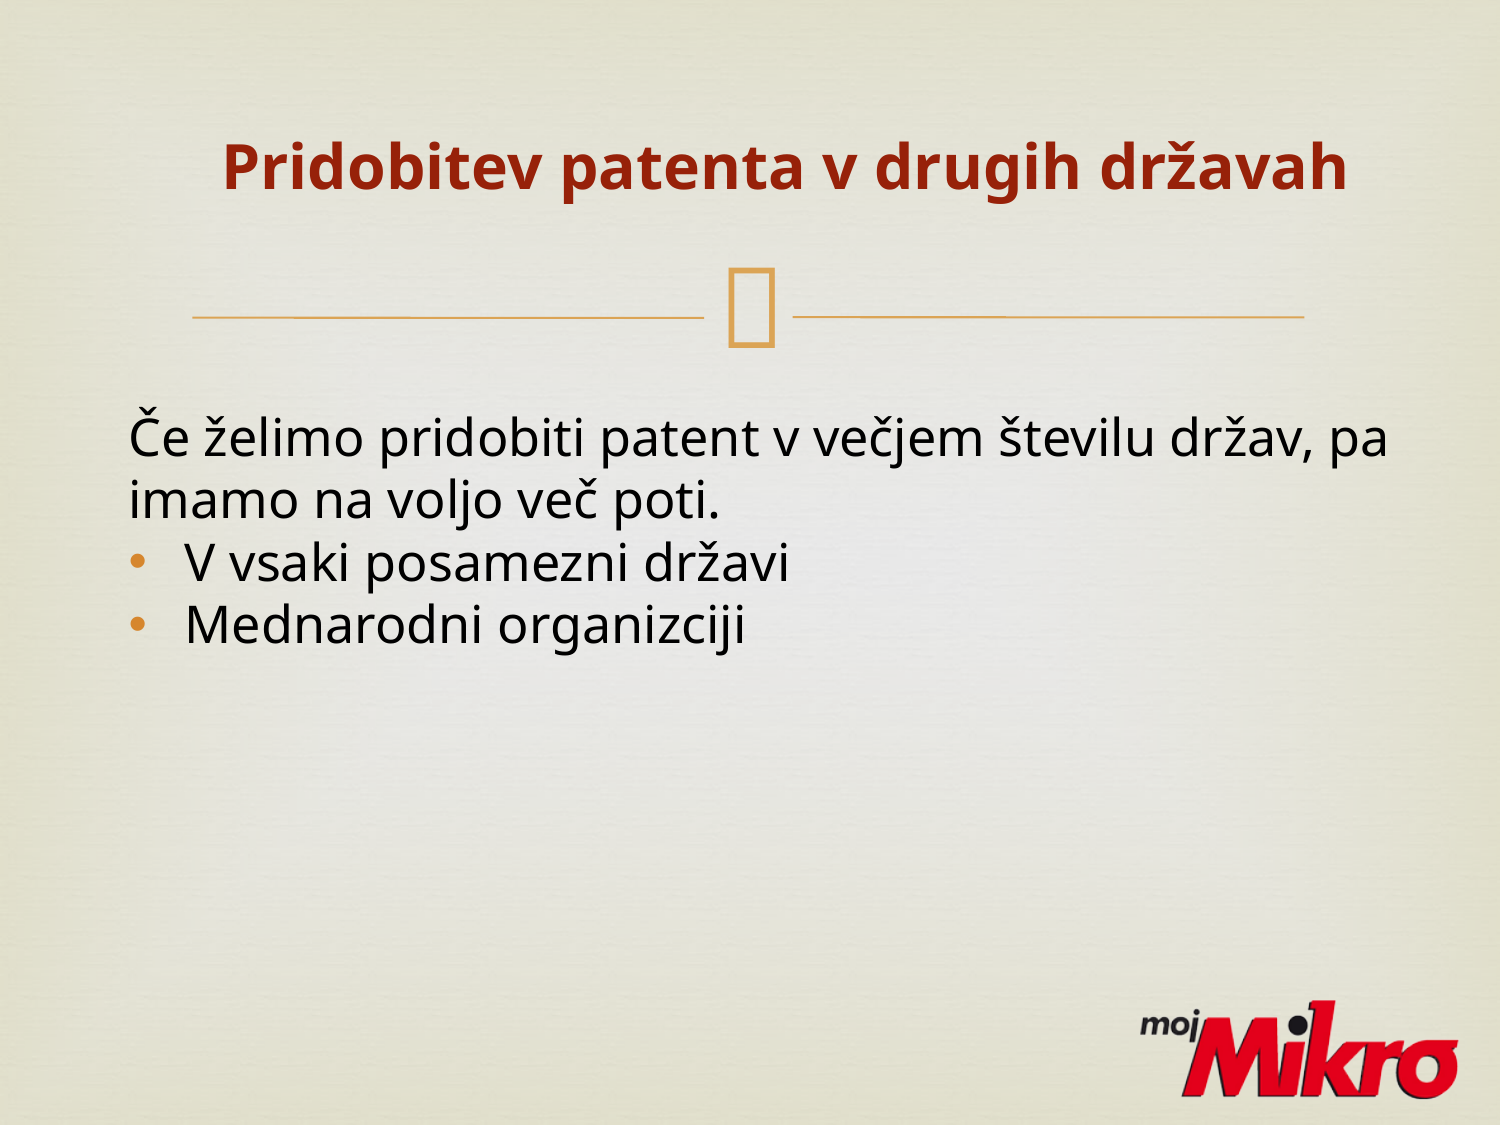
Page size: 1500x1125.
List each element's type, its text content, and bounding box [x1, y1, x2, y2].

text_box Če želimo pridobiti patent v večjem številu držav, pa imamo na voljo več poti. V vsaki posamezni državi Mednarodni organizciji [113, 397, 1449, 662]
picture [1139, 999, 1460, 1102]
text_box Pridobitev patenta v drugih državah [206, 119, 1400, 210]
